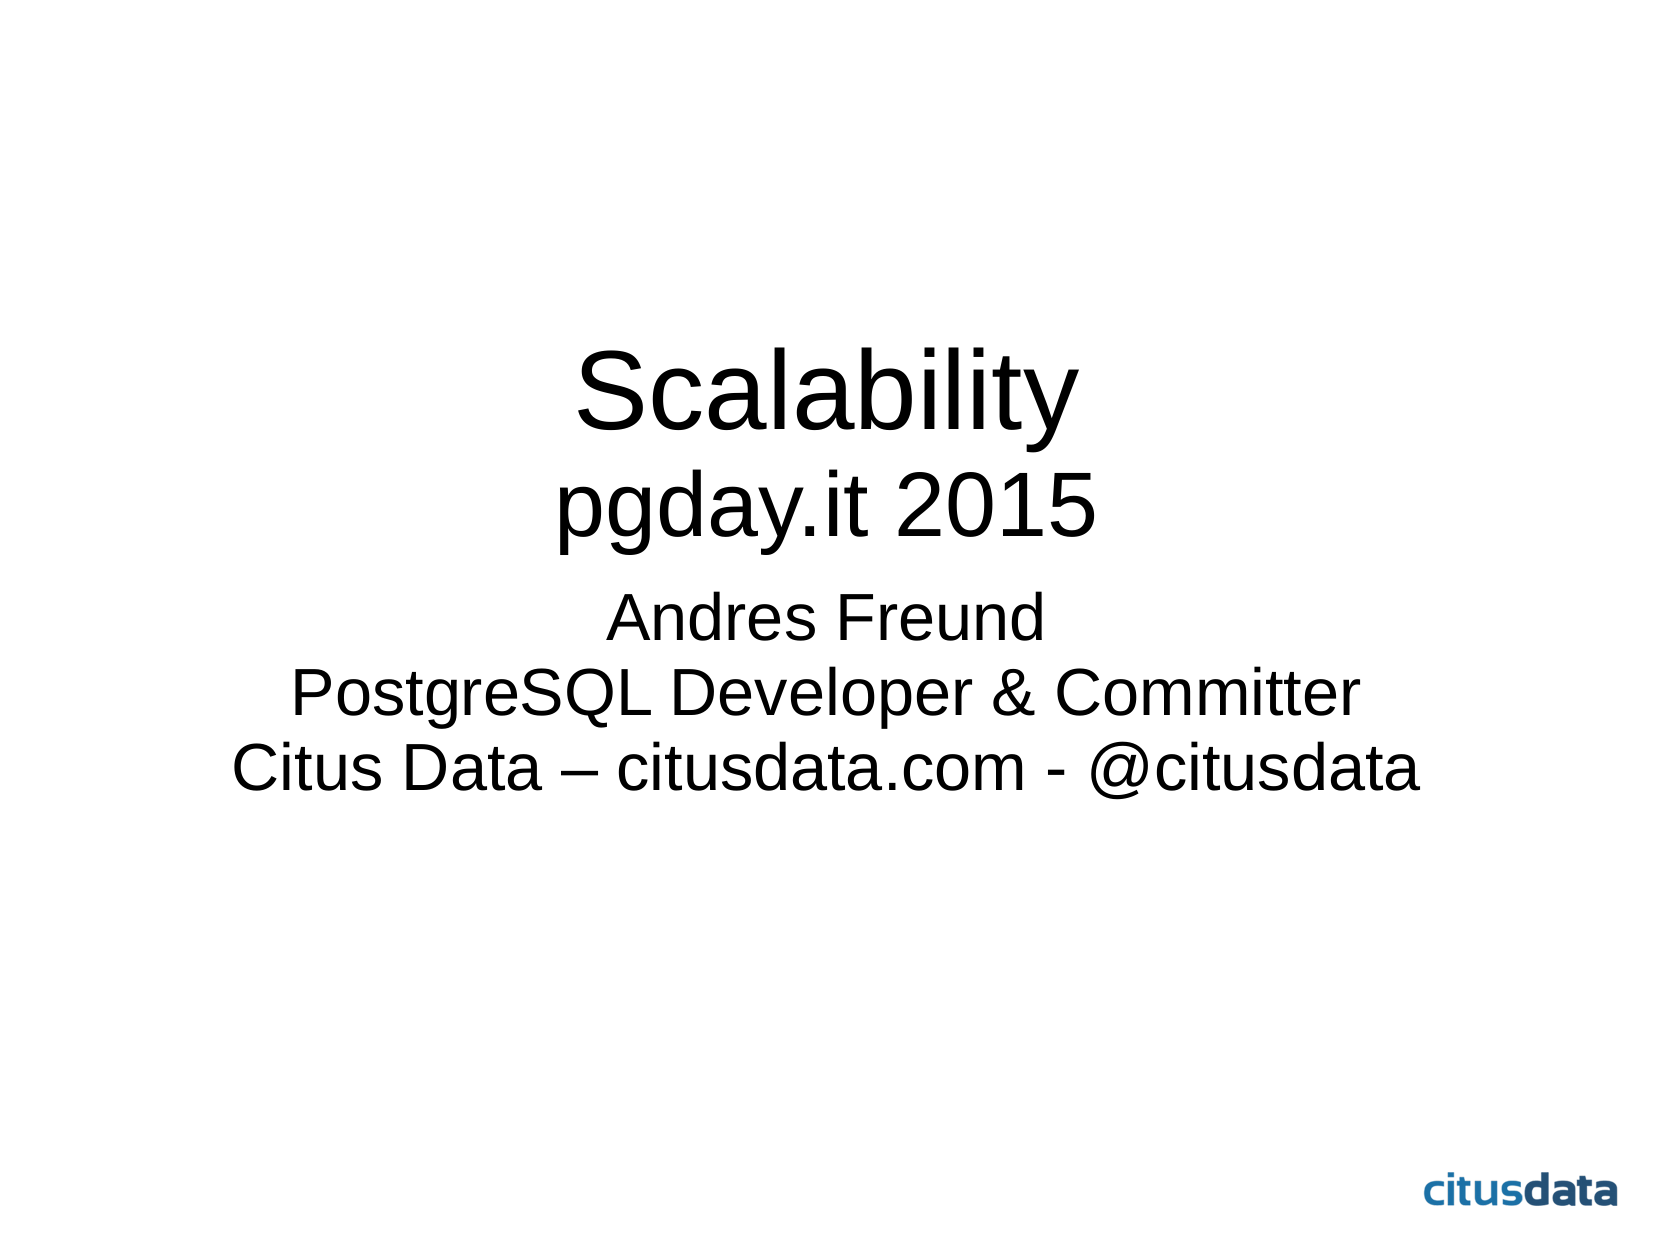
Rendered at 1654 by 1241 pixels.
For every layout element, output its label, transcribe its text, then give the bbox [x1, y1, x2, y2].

picture [1420, 1167, 1622, 1209]
subtitle Andres Freund PostgreSQL Developer & Committer Citus Data – citusdata.com - @citusdata [82, 290, 1571, 1096]
